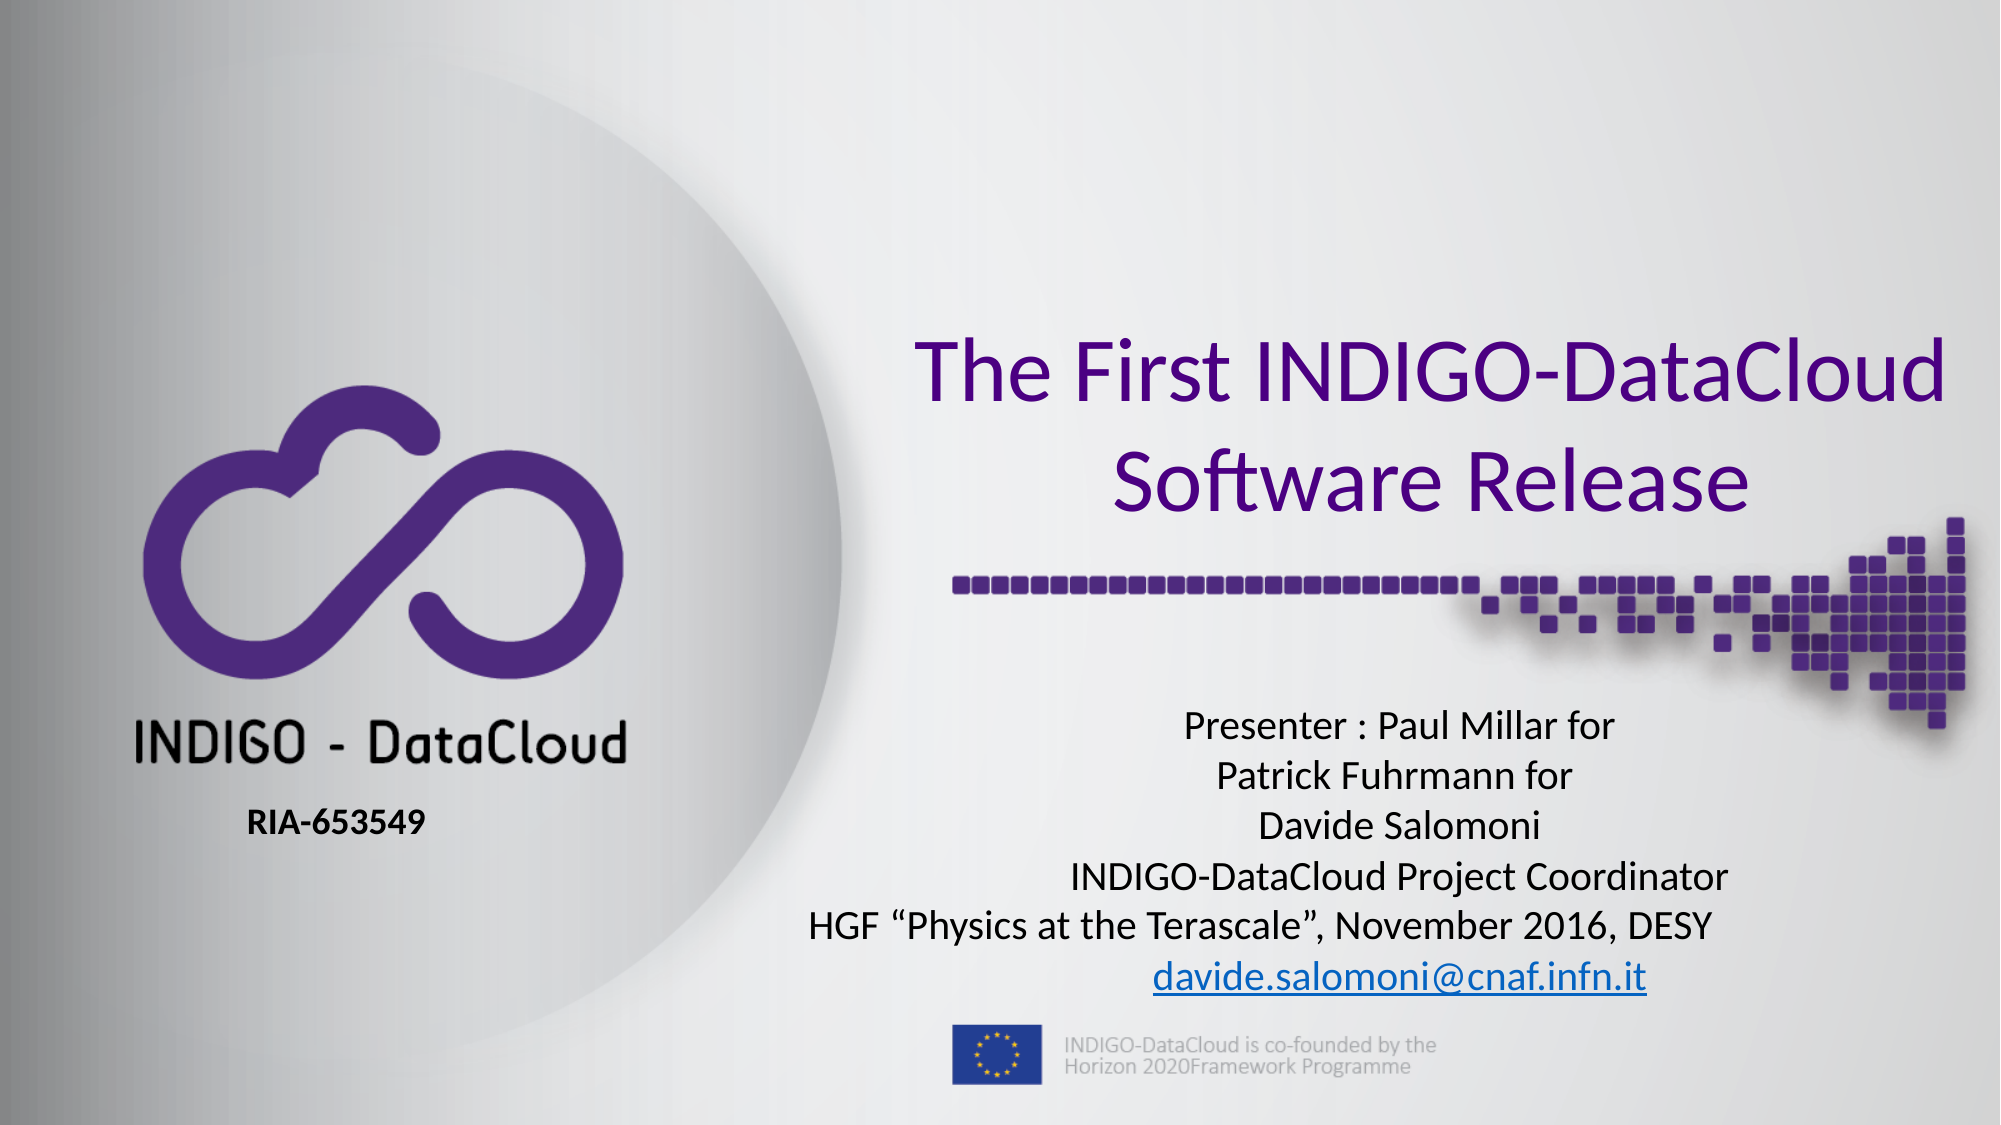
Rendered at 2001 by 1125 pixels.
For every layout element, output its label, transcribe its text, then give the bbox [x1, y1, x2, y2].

picture [0, 0, 2000, 1125]
text_box RIA-653549 [232, 789, 441, 850]
title The First INDIGO-DataCloud Software Release [854, 83, 2000, 538]
text_box Presenter : Paul Millar for Patrick Fuhrmann for Davide Salomoni INDIGO-DataCloud Project Coordinator HGF “Physics at the Terascale”, November 2016, DESY davide.salomoni@cnaf.infn.it [793, 690, 2000, 1056]
